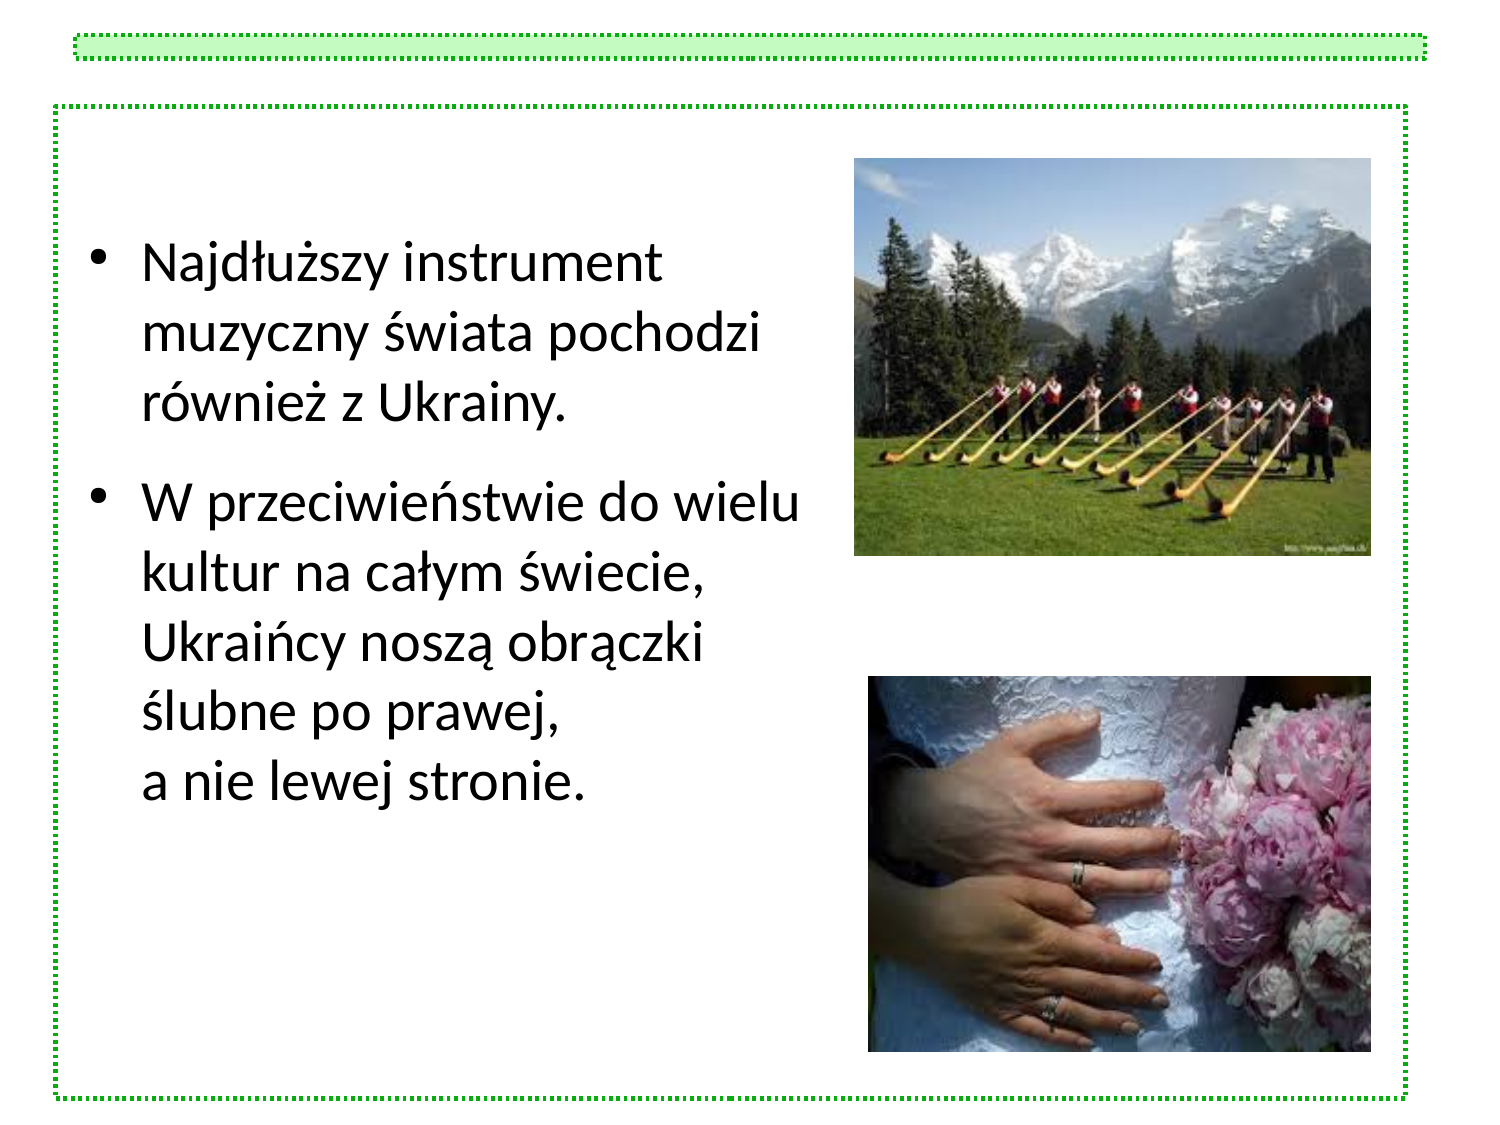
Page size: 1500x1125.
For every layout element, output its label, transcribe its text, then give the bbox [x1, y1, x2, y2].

list Najdłuższy instrument muzyczny świata pochodzi również z Ukrainy. W przeciwieństwie do wielu kultur na całym świecie, Ukraińcy noszą obrączki ślubne po prawej, a nie lewej stronie. [55, 106, 1406, 1099]
title [75, 35, 1425, 59]
picture [868, 676, 1371, 1052]
picture [854, 158, 1371, 556]
